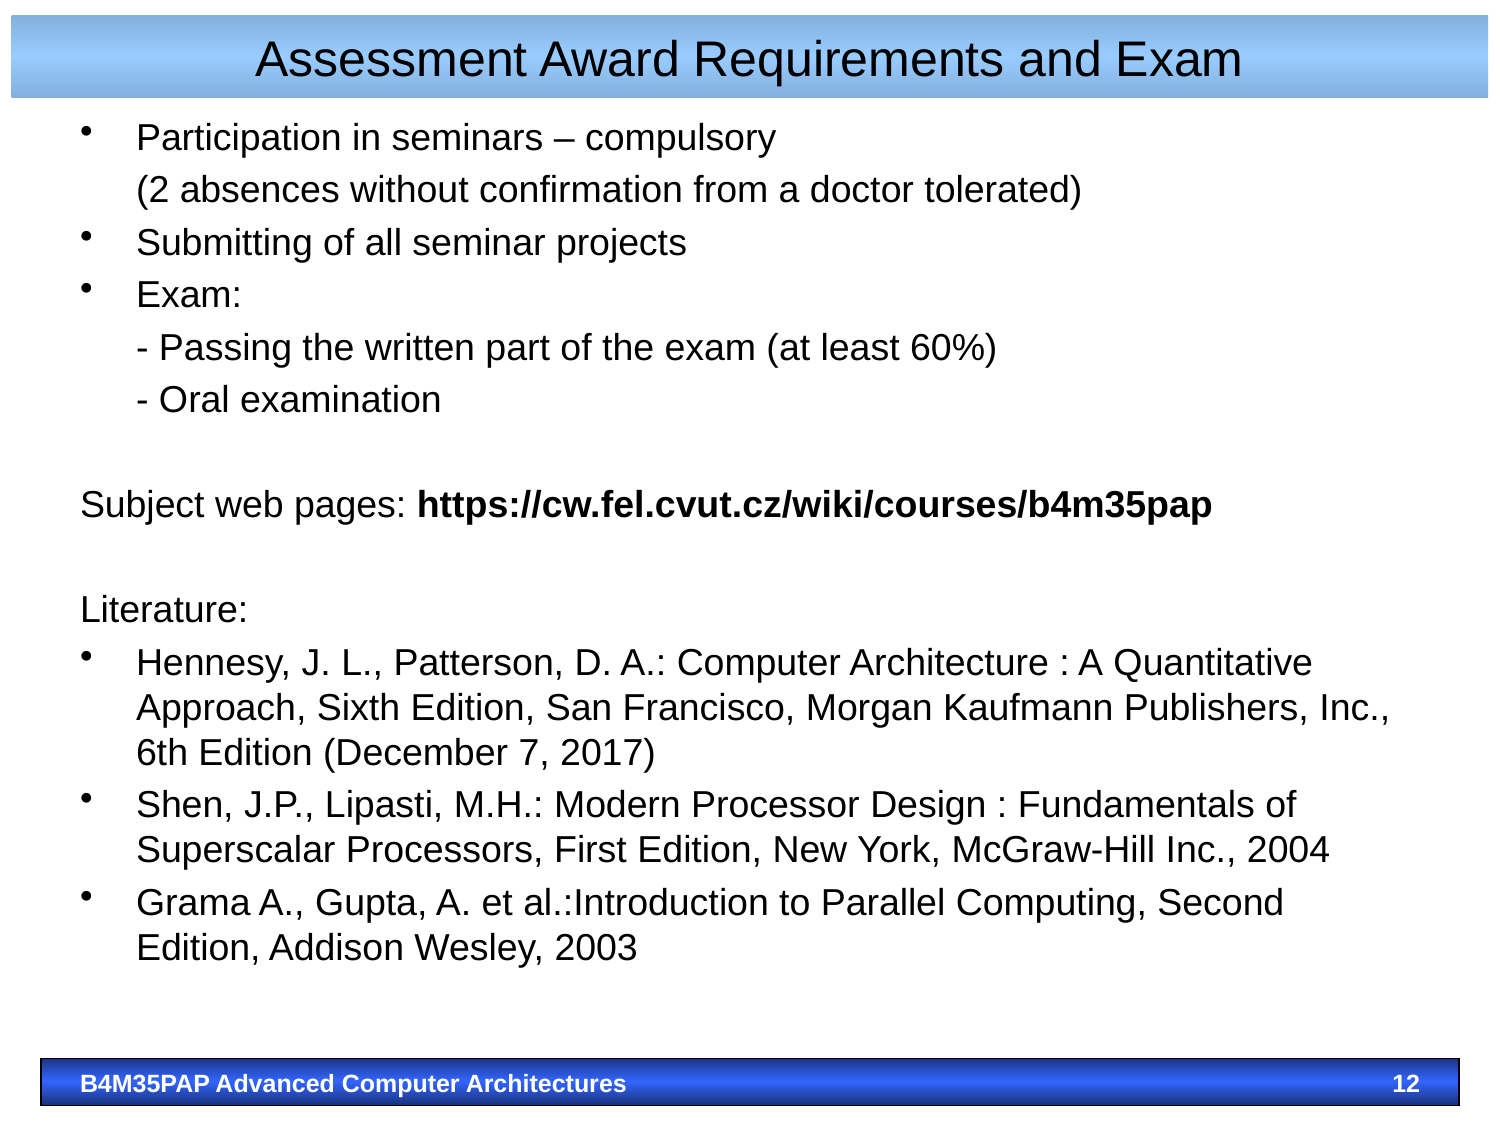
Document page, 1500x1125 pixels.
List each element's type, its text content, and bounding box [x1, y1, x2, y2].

title Assessment Award Requirements and Exam [11, 15, 1489, 98]
text_box Participation in seminars – compulsory (2 absences without confirmation from a doctor tolerated) Submitting of all seminar projects Exam: - Passing the written part of the exam (at least 60%) - Oral examination Subject web pages: https://cw.fel.cvut.cz/wiki/courses/b4m35pap Literature: Hennesy, J. L., Patterson, D. A.: Computer Architecture : A Quantitative Approach, Sixth Edition, San Francisco, Morgan Kaufmann Publishers, Inc., 6th Edition (December 7, 2017) Shen, J.P., Lipasti, M.H.: Modern Processor Design : Fundamentals of Superscalar Processors, First Edition, New York, McGraw-Hill Inc., 2004 Grama A., Gupta, A. et al.:Introduction to Parallel Computing, Second Edition, Addison Wesley, 2003 [64, 105, 1436, 1043]
